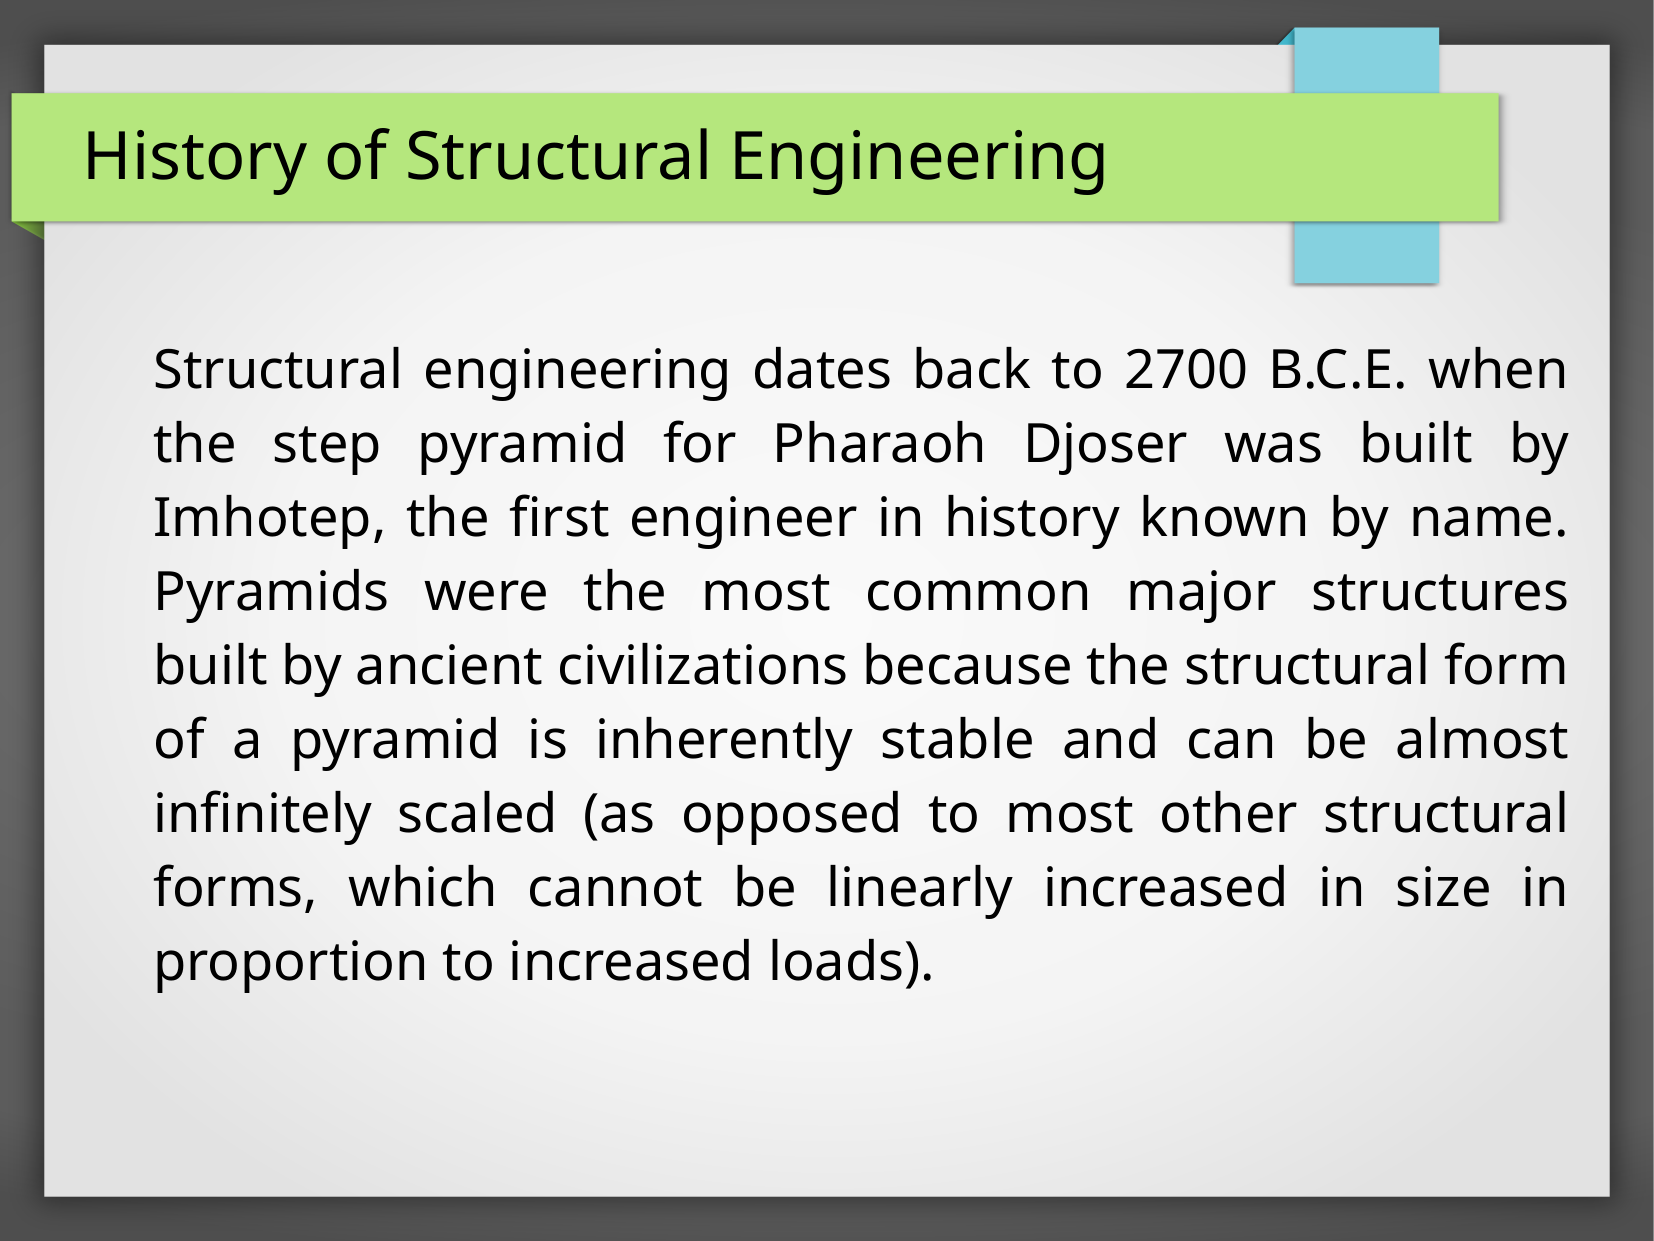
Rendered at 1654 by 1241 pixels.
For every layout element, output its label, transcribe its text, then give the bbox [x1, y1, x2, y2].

list Structural engineering dates back to 2700 B.C.E. when the step pyramid for Pharaoh Djoser was built by Imhotep, the first engineer in history known by name. Pyramids were the most common major structures built by ancient civilizations because the structural form of a pyramid is inherently stable and can be almost infinitely scaled (as opposed to most other structural forms, which cannot be linearly increased in size in proportion to increased loads). [82, 330, 1571, 1050]
title History of Structural Engineering [82, 86, 1264, 221]
picture [0, 0, 1654, 1241]
